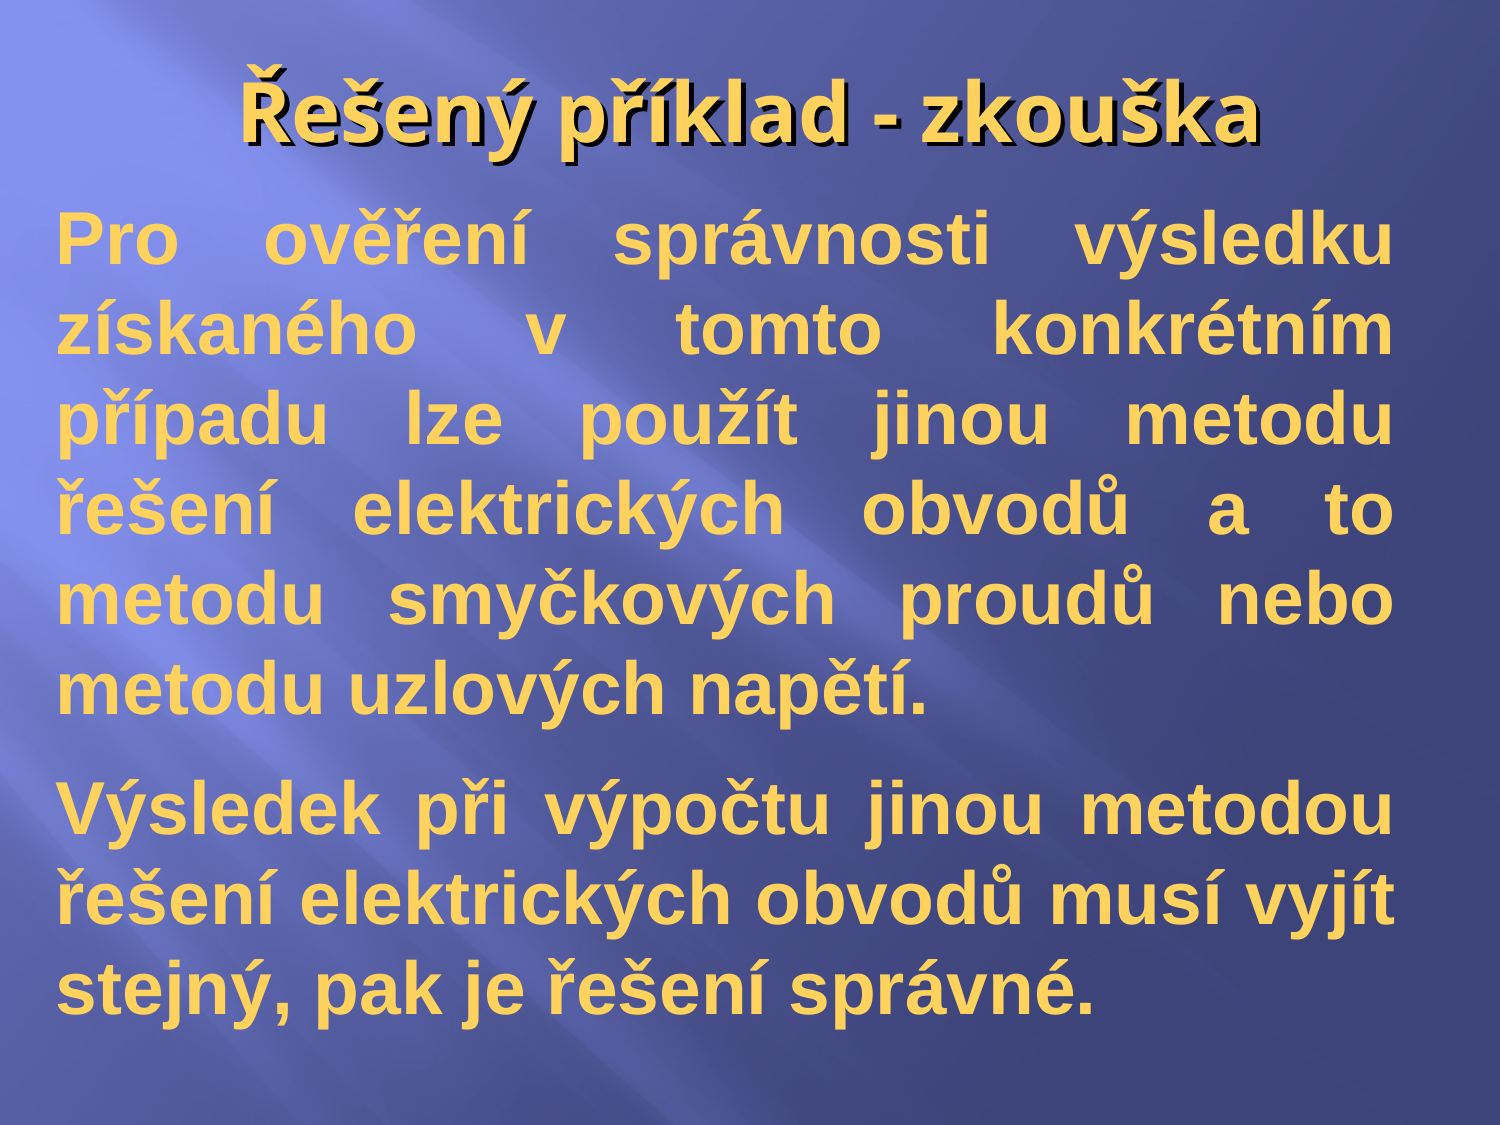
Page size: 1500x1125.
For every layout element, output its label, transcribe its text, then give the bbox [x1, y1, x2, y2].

picture [0, 0, 1500, 1125]
text_box Pro ověření správnosti výsledku získaného v tomto konkrétním případu lze použít jinou metodu řešení elektrických obvodů a to metodu smyčkových proudů nebo metodu uzlových napětí. Výsledek při výpočtu jinou metodou řešení elektrických obvodů musí vyjít stejný, pak je řešení správné. [41, 160, 1412, 1059]
title Řešený příklad - zkouška [75, 45, 1426, 173]
